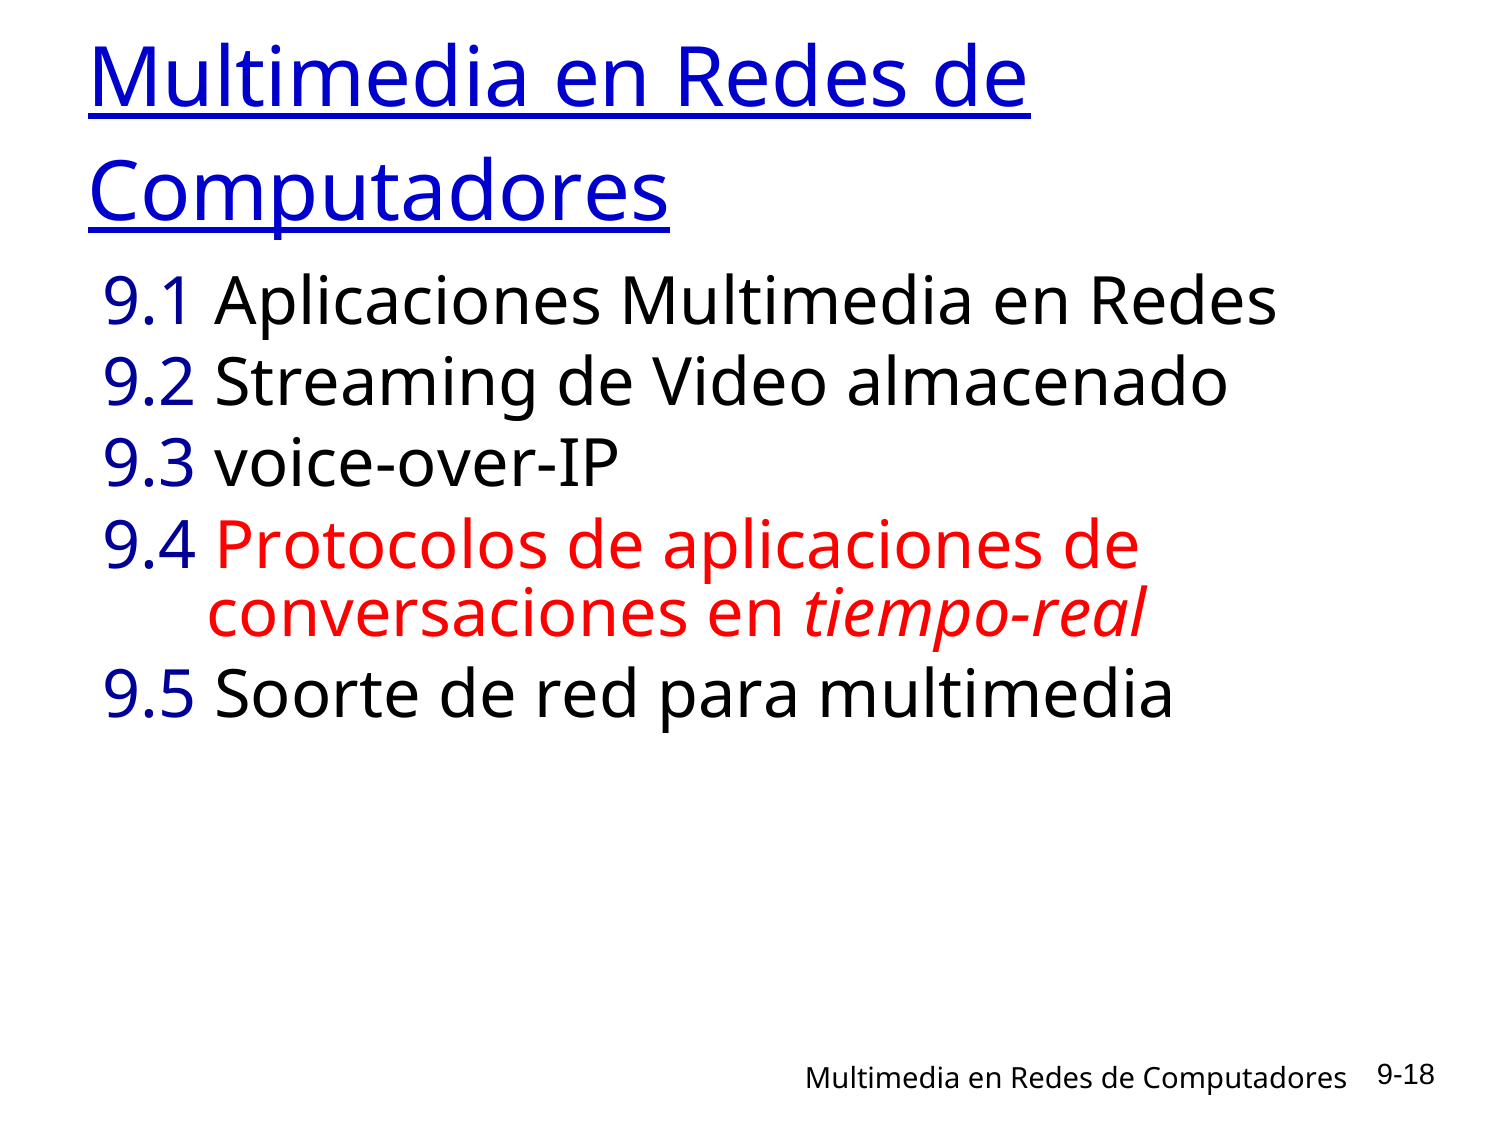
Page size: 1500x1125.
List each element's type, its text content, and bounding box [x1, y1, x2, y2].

title Multimedia en Redes de Computadores [87, 37, 1363, 226]
list 9.1 Aplicaciones Multimedia en Redes 9.2 Streaming de Video almacenado 9.3 voice-over-IP 9.4 Protocolos de aplicaciones de conversaciones en tiempo-real 9.5 Soorte de red para multimedia [87, 262, 1361, 1025]
